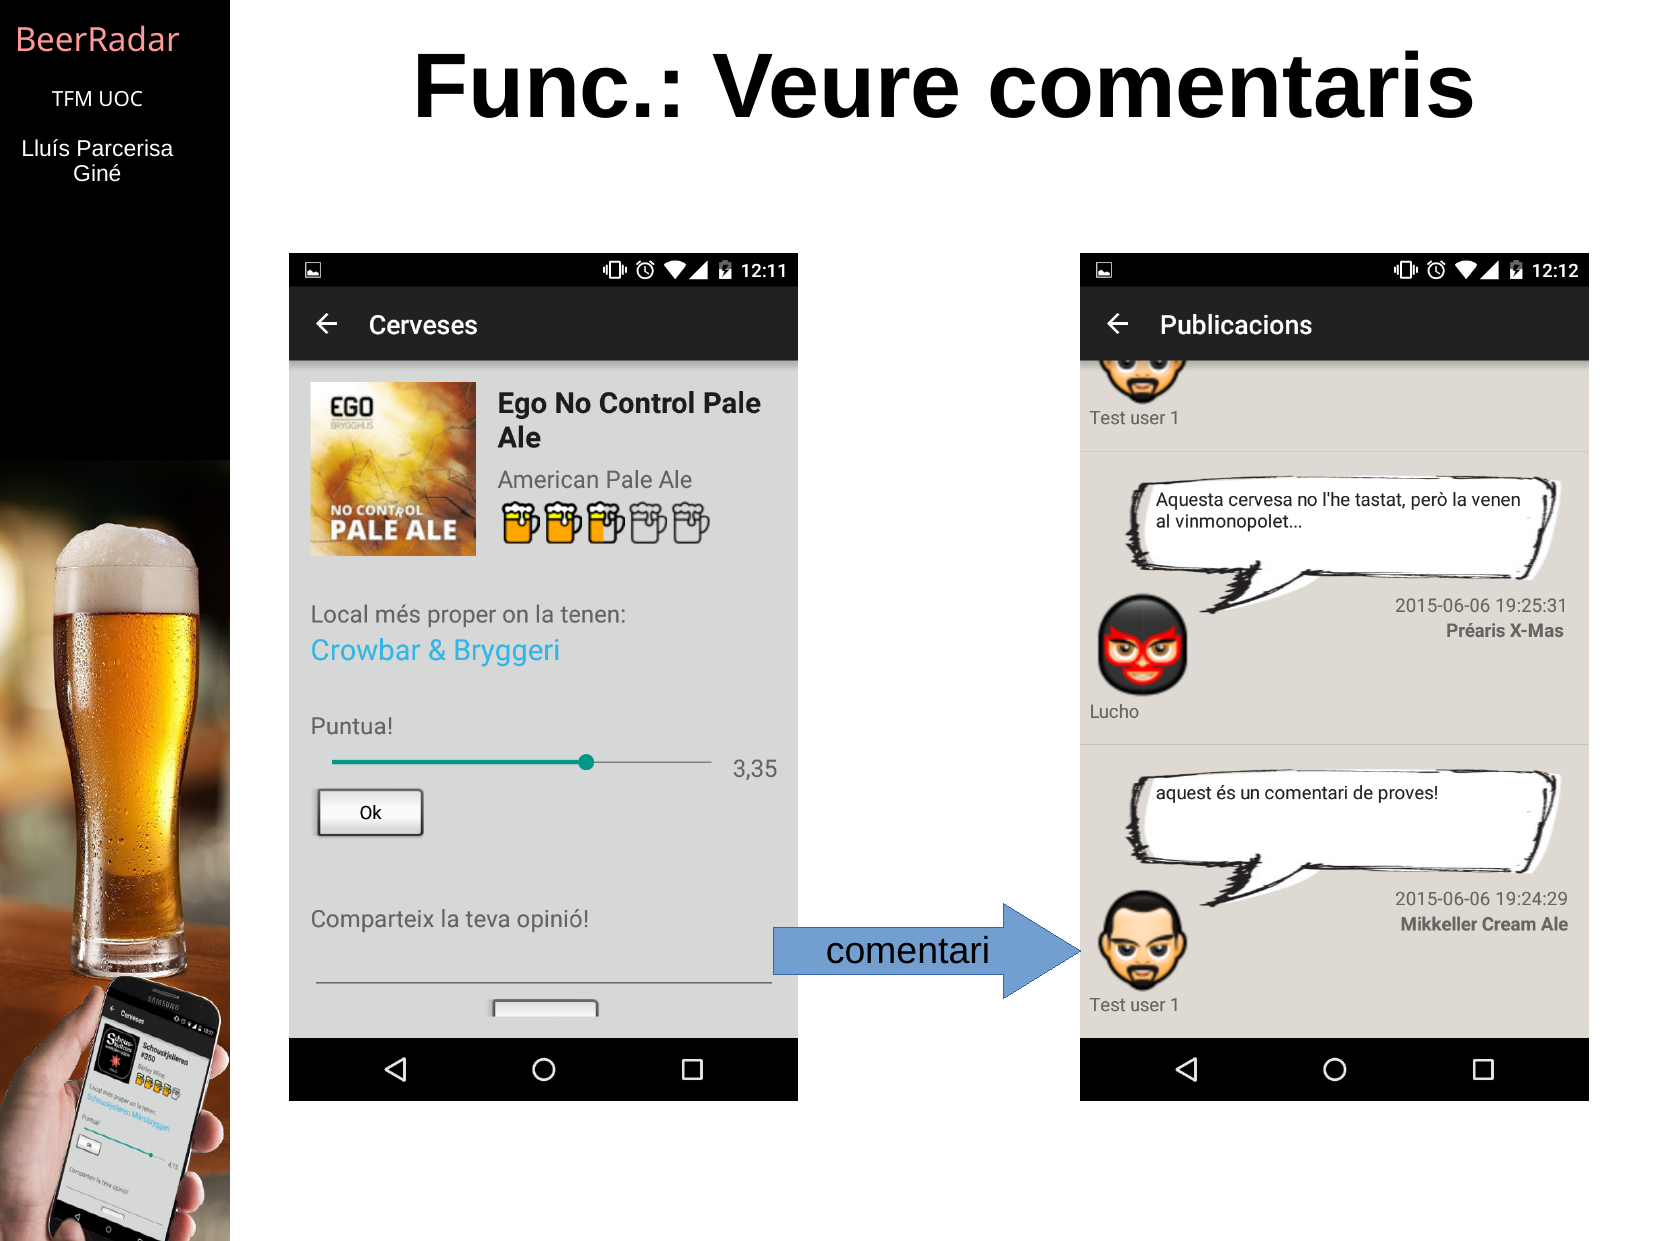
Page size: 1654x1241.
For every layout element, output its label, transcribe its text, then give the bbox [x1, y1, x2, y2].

title Func.: Veure comentaris [277, 17, 1613, 154]
picture [0, 460, 230, 1241]
picture [289, 253, 798, 1101]
text_box comentari [773, 903, 1081, 999]
picture [1080, 253, 1589, 1101]
